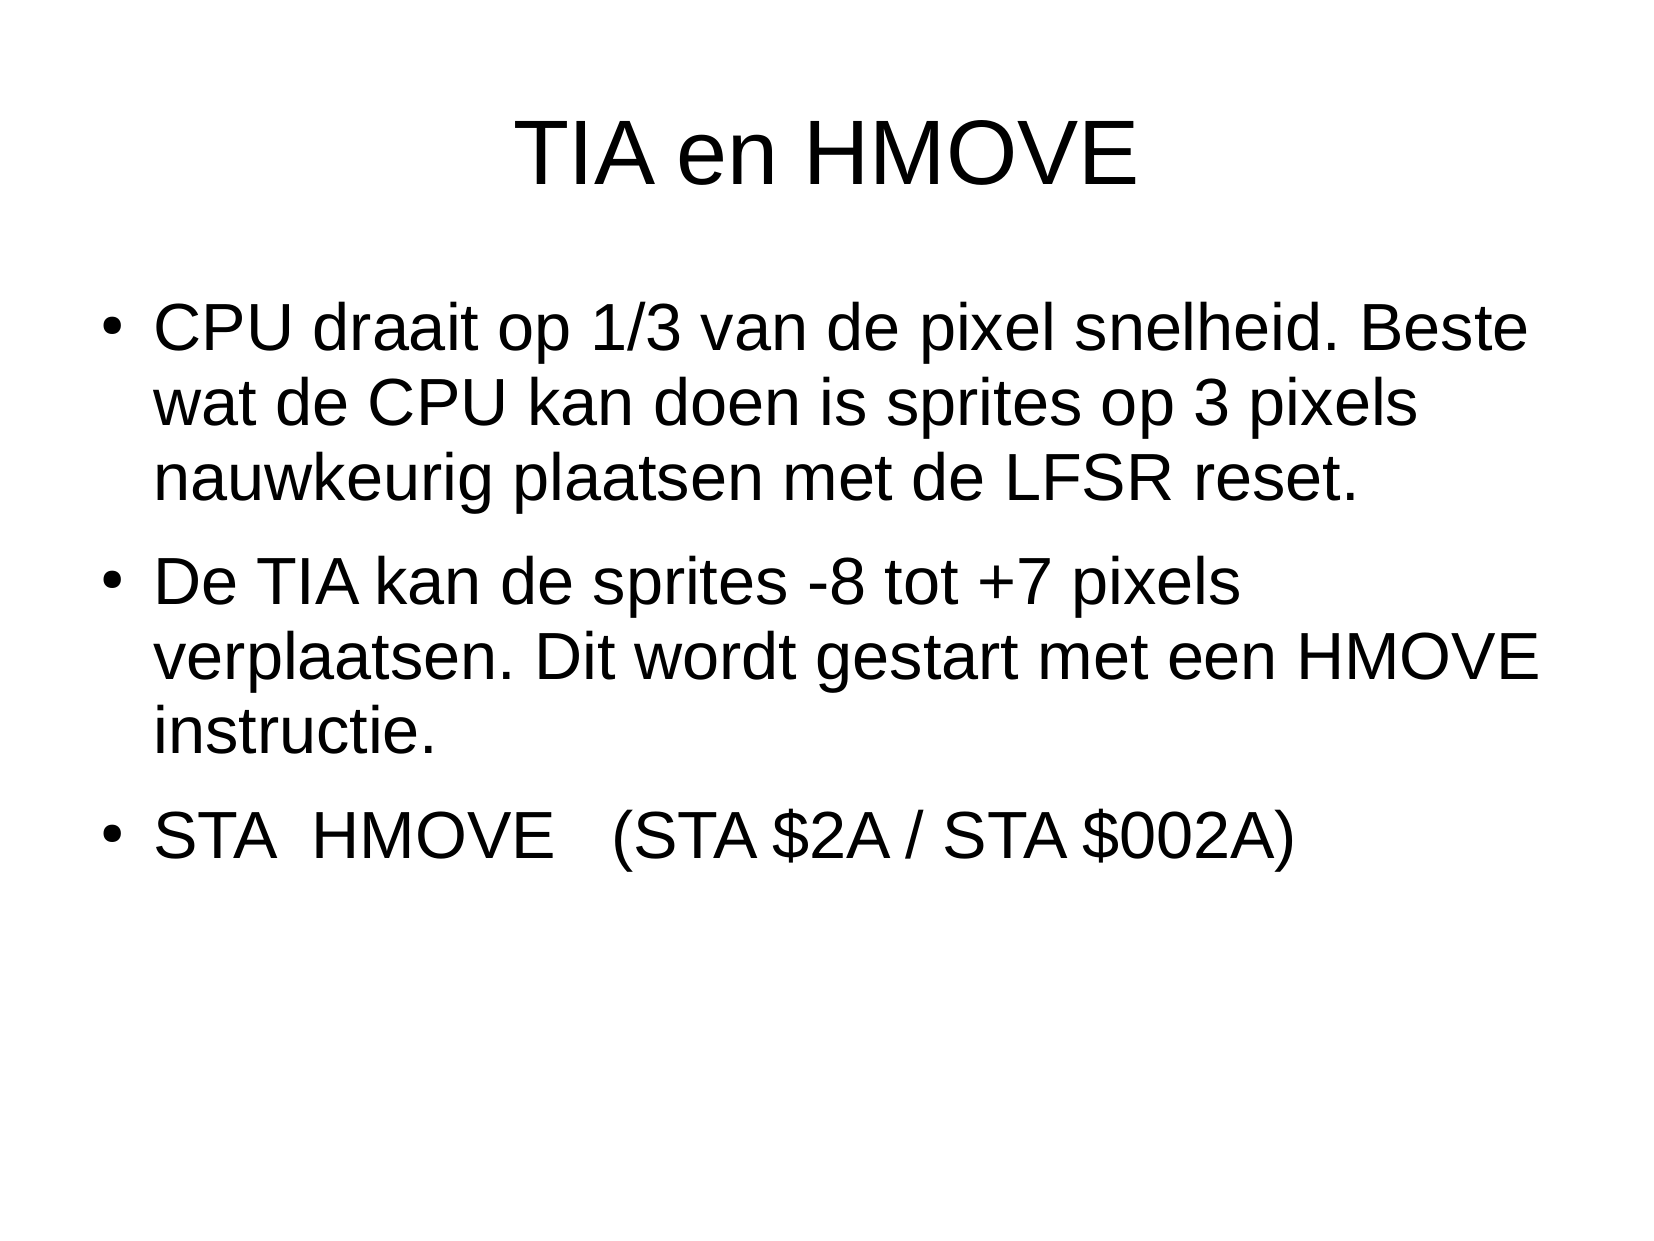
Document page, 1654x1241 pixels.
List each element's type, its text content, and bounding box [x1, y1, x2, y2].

title TIA en HMOVE [82, 49, 1571, 257]
list CPU draait op 1/3 van de pixel snelheid. Beste wat de CPU kan doen is sprites op 3 pixels nauwkeurig plaatsen met de LFSR reset. De TIA kan de sprites -8 tot +7 pixels verplaatsen. Dit wordt gestart met een HMOVE instructie. STA HMOVE (STA $2A / STA $002A) [82, 290, 1571, 1010]
